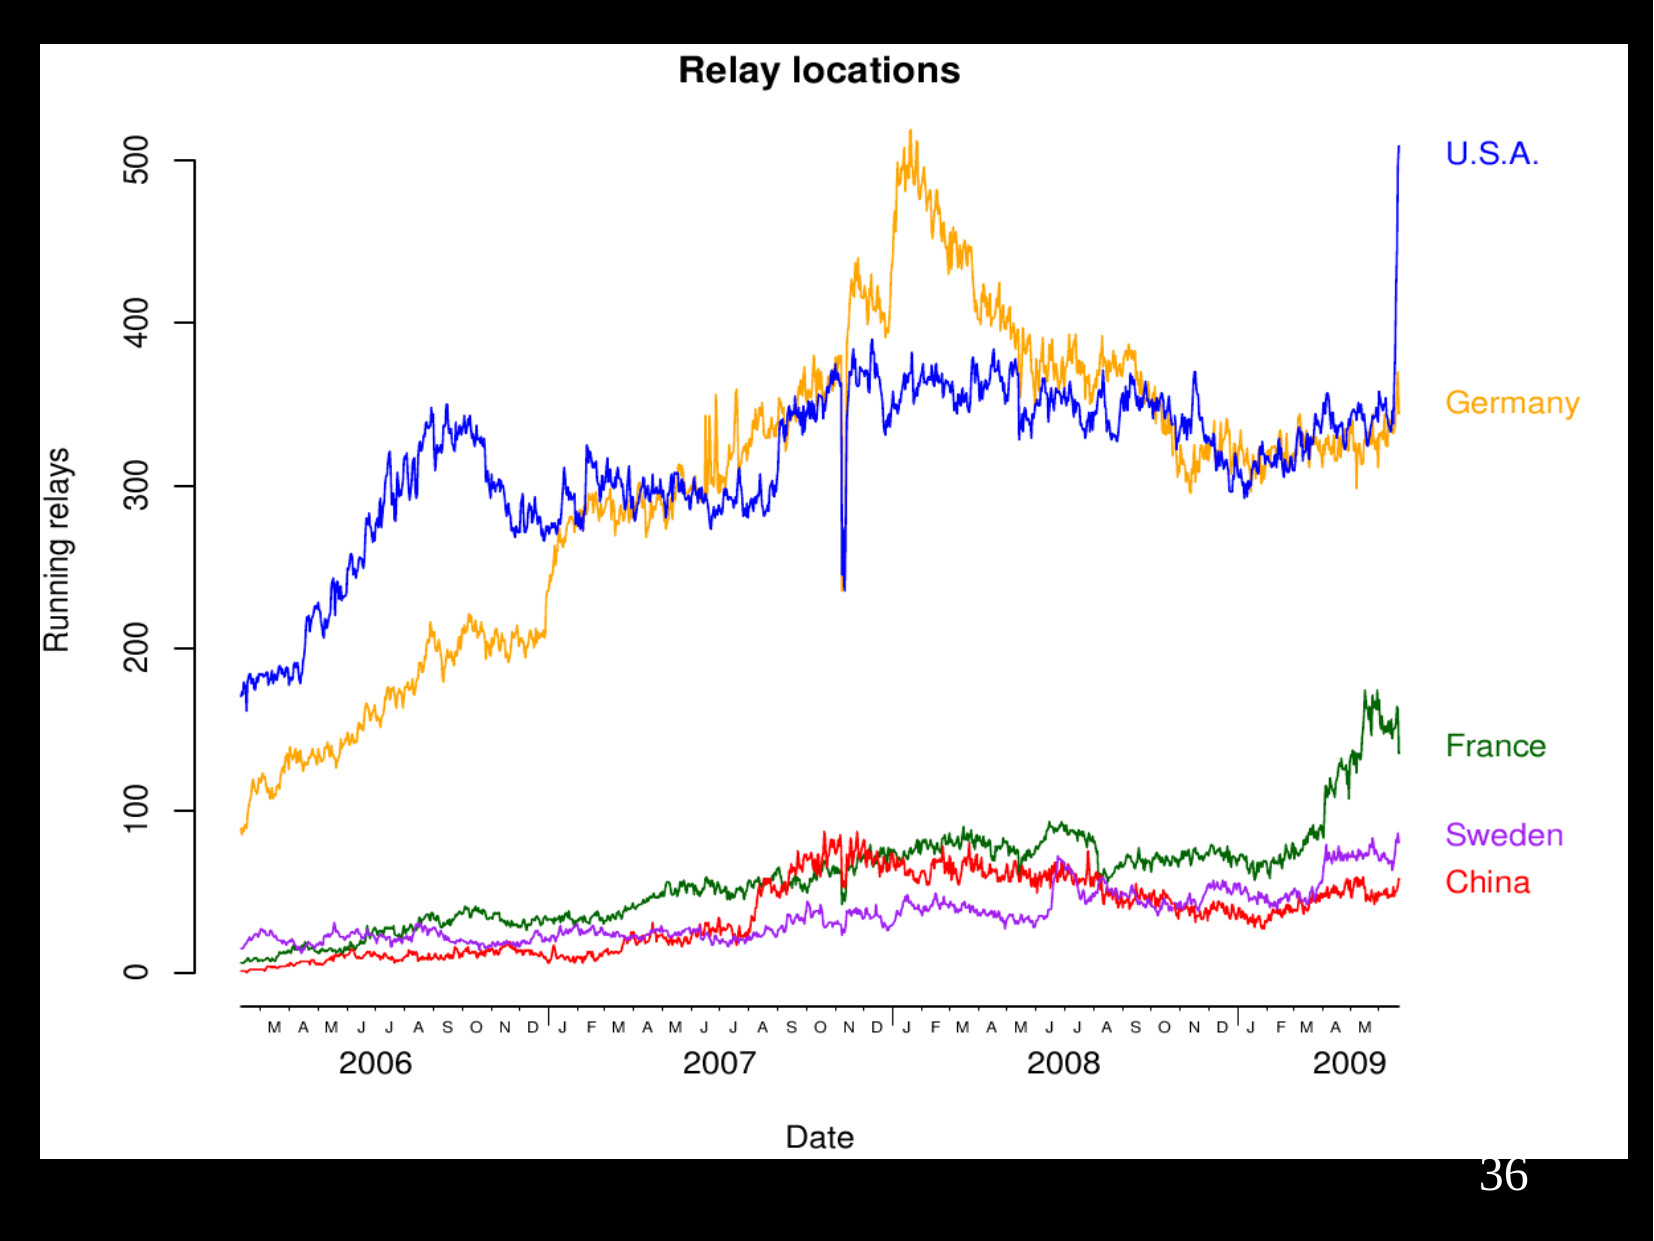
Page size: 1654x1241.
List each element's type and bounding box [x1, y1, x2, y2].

picture [40, 44, 1628, 1159]
